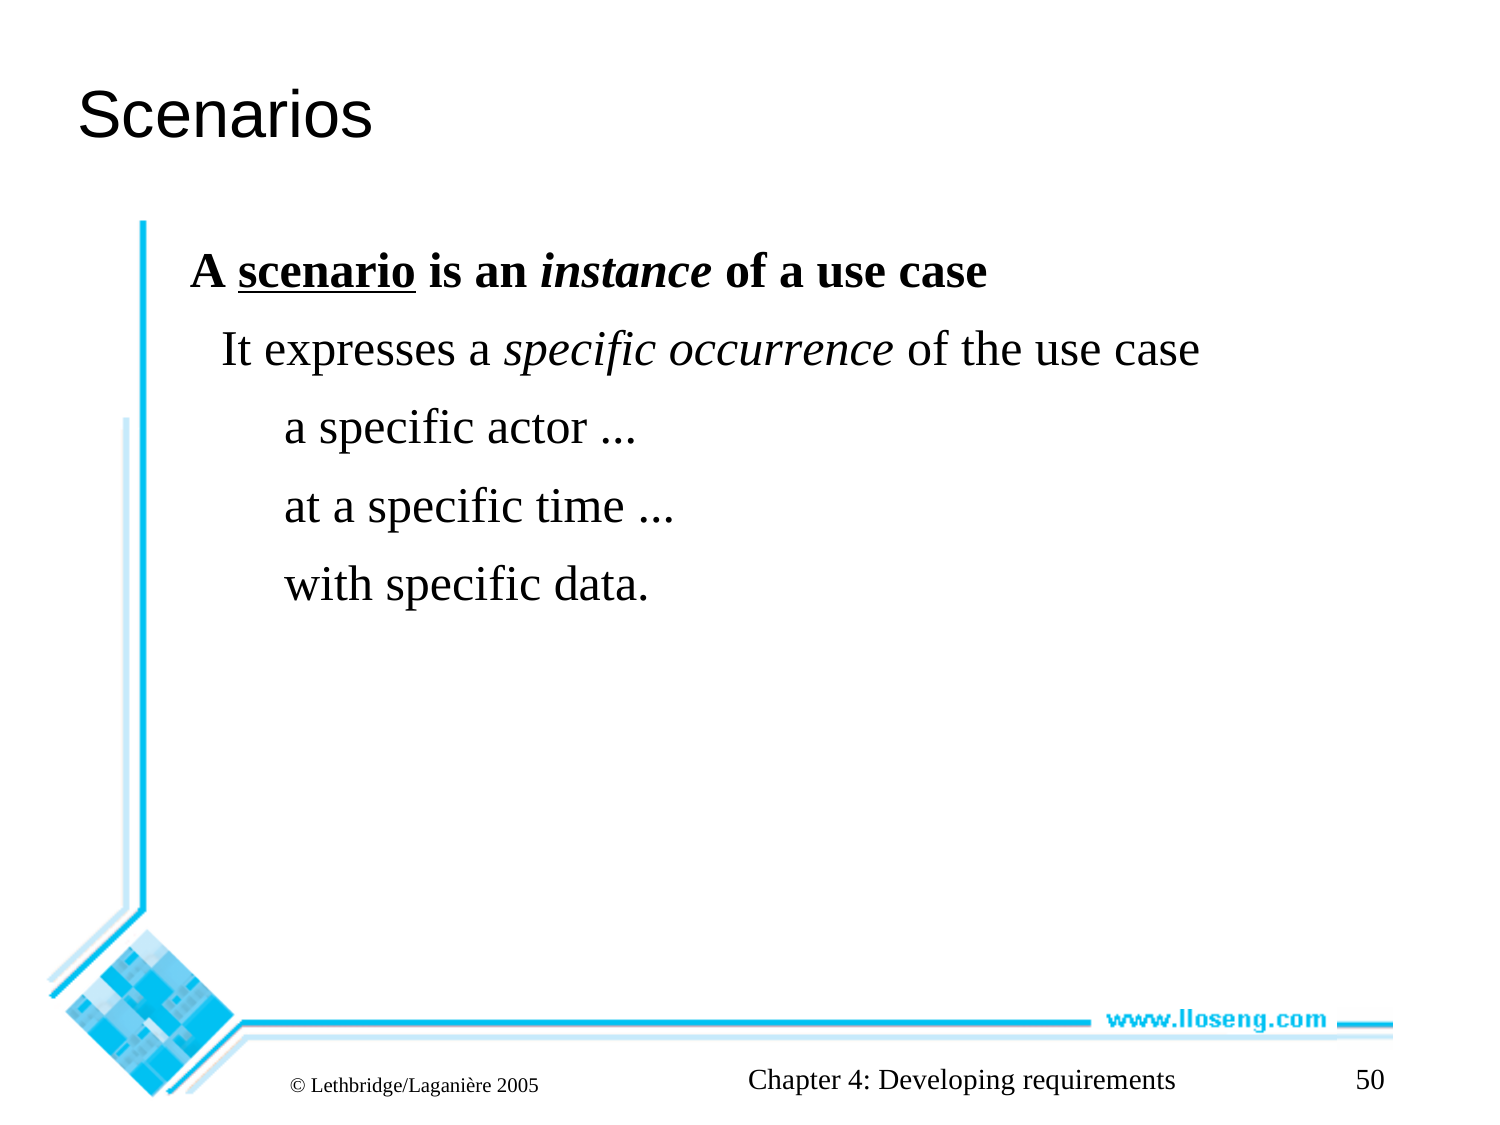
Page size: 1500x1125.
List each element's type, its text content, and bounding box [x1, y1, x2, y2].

text_box Chapter 4: Developing requirements [624, 1050, 1300, 1125]
text_box <number> [1325, 1050, 1401, 1125]
title Scenarios [62, 37, 1413, 188]
list A scenario is an instance of a use case It expresses a specific occurrence of the use case a specific actor ... at a specific time ... with specific data. [174, 224, 1413, 1013]
text_box © Lethbridge/Laganière 2005 [275, 1062, 601, 1125]
picture [35, 209, 1393, 1099]
